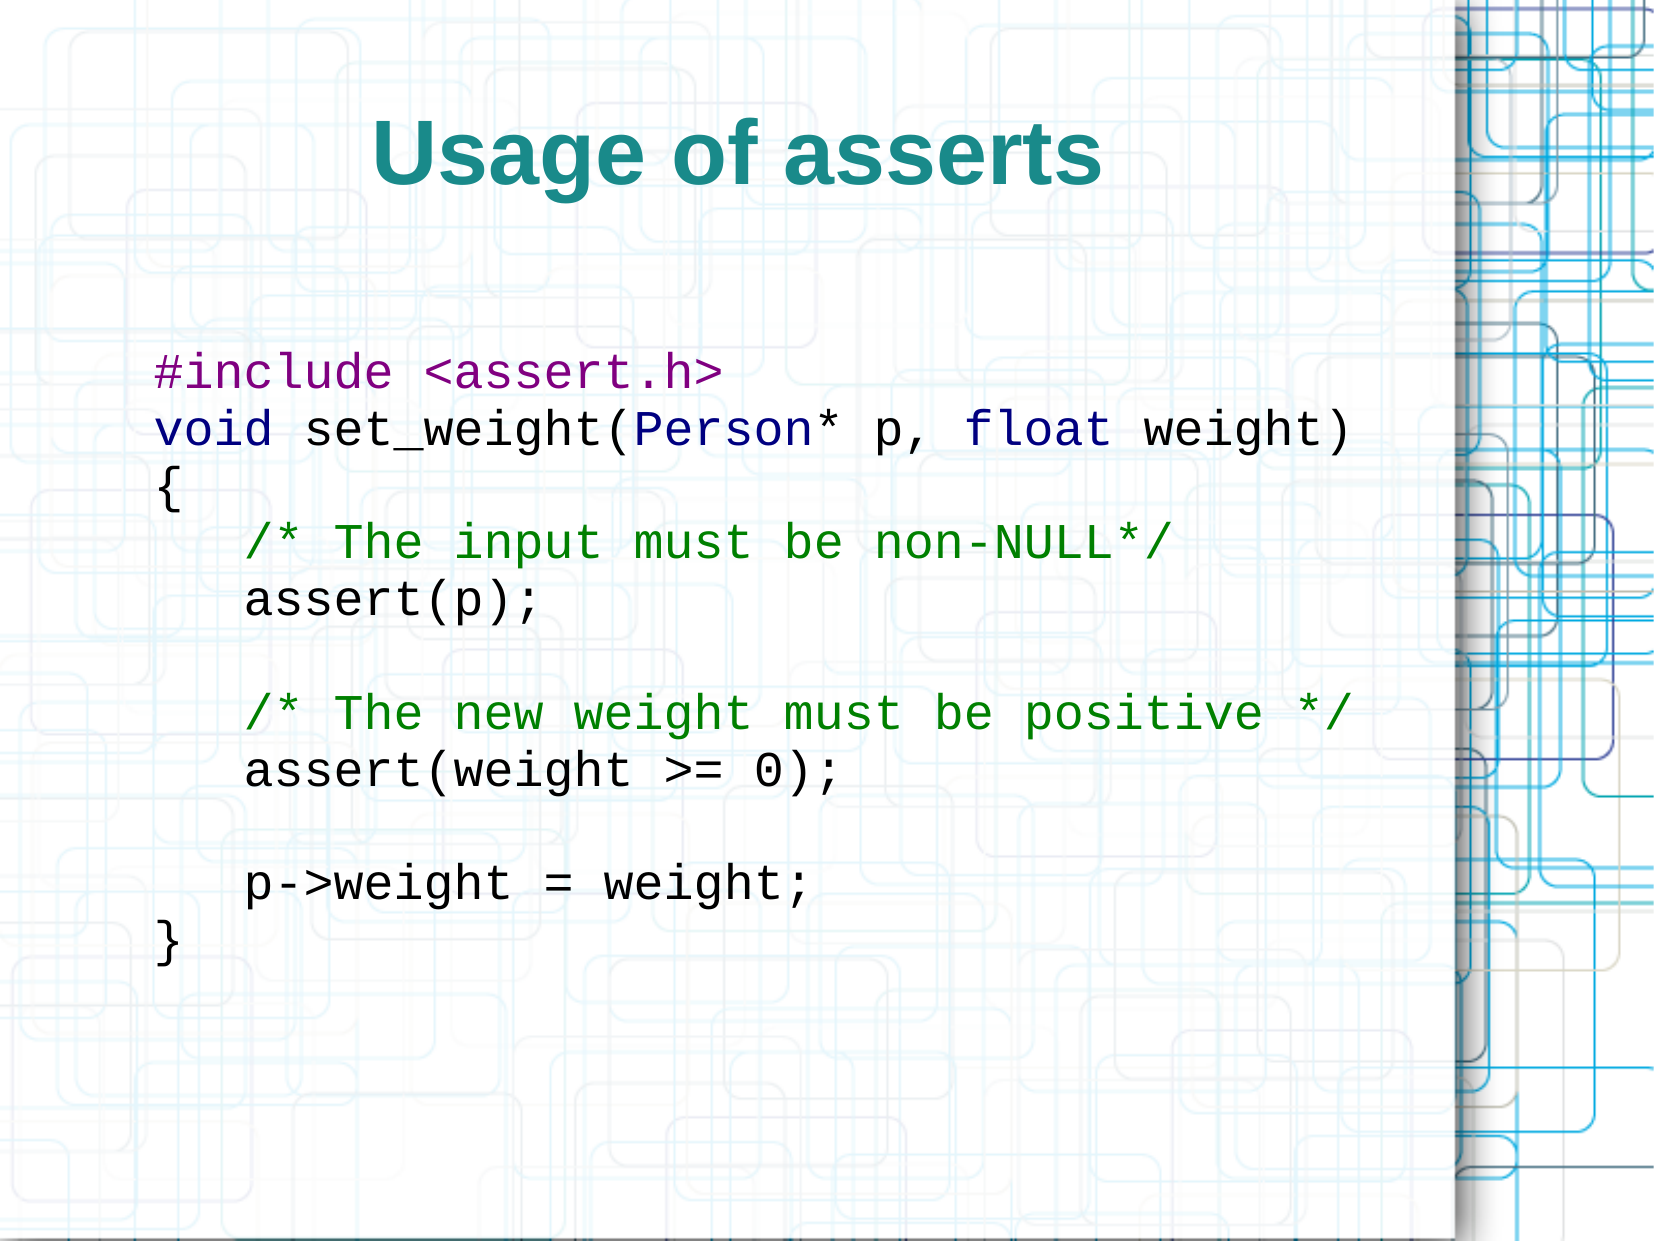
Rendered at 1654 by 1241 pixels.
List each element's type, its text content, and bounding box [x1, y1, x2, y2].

title Usage of asserts [59, 49, 1418, 257]
picture [0, 0, 1654, 1241]
list #include <assert.h> void set_weight(Person* p, float weight) { /* The input must be non-NULL*/ assert(p); /* The new weight must be positive */ assert(weight >= 0); p->weight = weight; } [82, 290, 1418, 1109]
